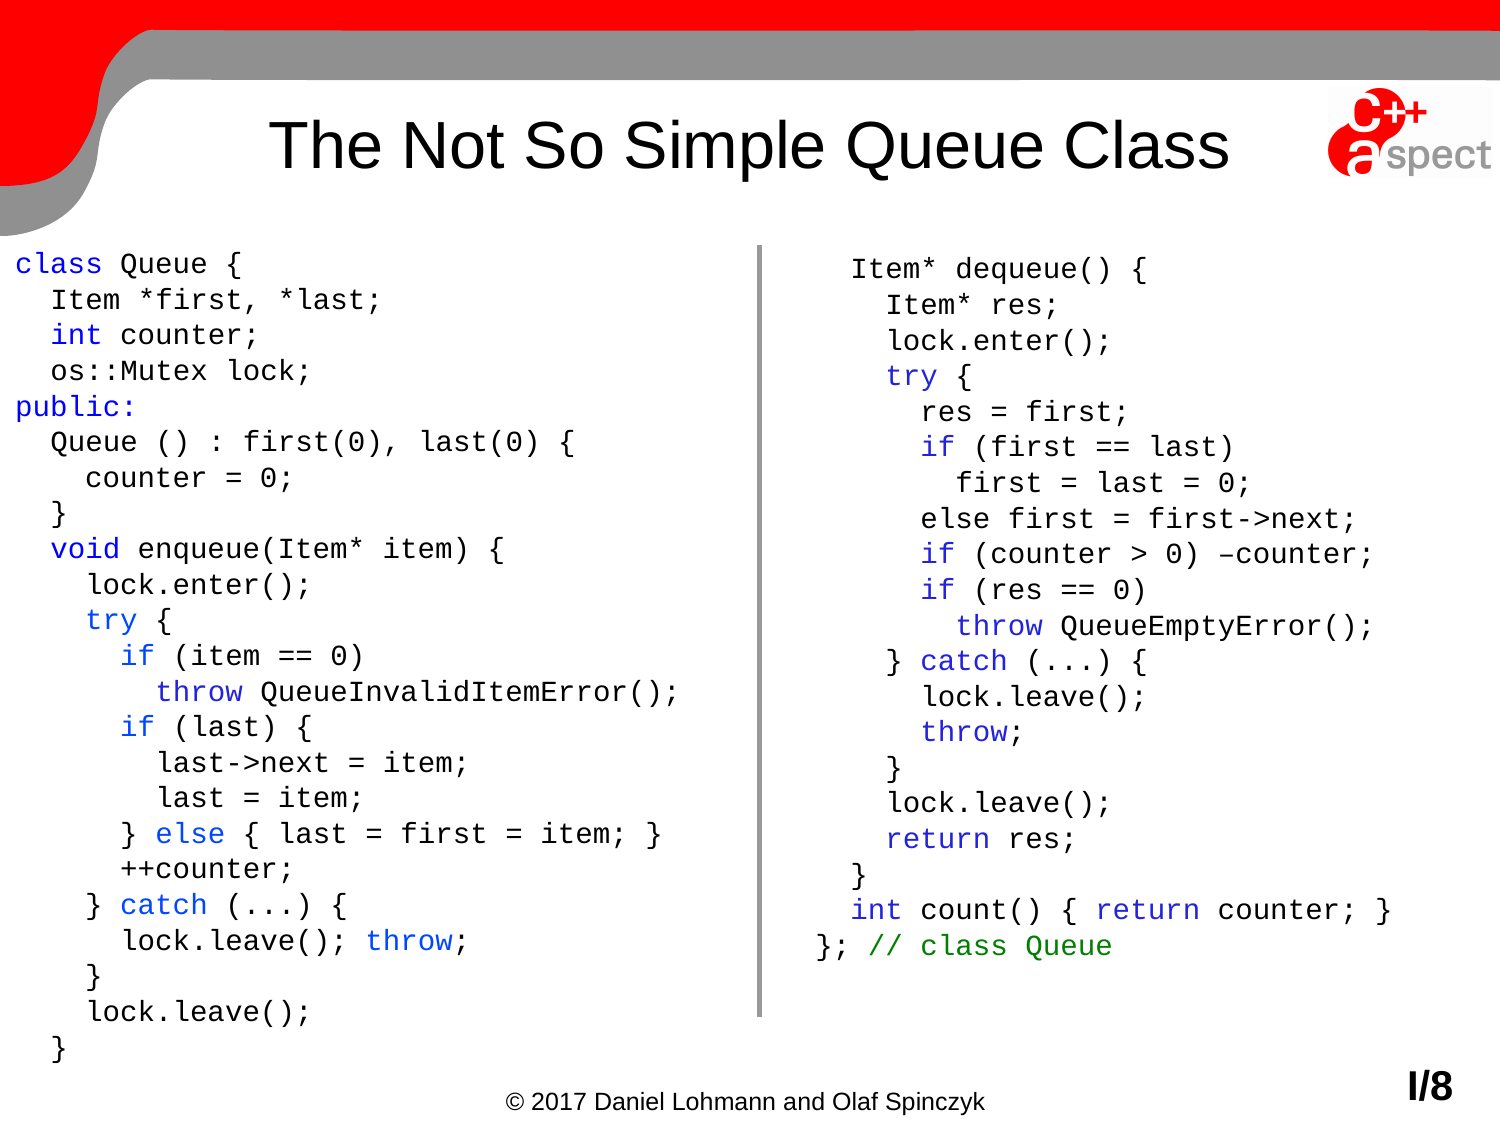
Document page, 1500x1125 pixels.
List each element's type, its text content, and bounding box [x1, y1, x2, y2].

title The Not So Simple Queue Class [112, 80, 1388, 205]
text_box class Queue { Item *first, *last; int counter; os::Mutex lock; public: Queue () : first(0), last(0) { counter = 0; } void enqueue(Item* item) { lock.enter(); try { if (item == 0) throw QueueInvalidItemError(); if (last) { last->next = item; last = item; } else { last = first = item; } ++counter; } catch (...) { lock.leave(); throw; } lock.leave(); } [9, 240, 770, 1125]
text_box Item* dequeue() { Item* res; lock.enter(); try { res = first; if (first == last) first = last = 0; else first = first->next; if (counter > 0) –counter; if (res == 0) throw QueueEmptyError(); } catch (...) { lock.leave(); throw; } lock.leave(); return res; } int count() { return counter; } }; // class Queue [809, 246, 1500, 1034]
